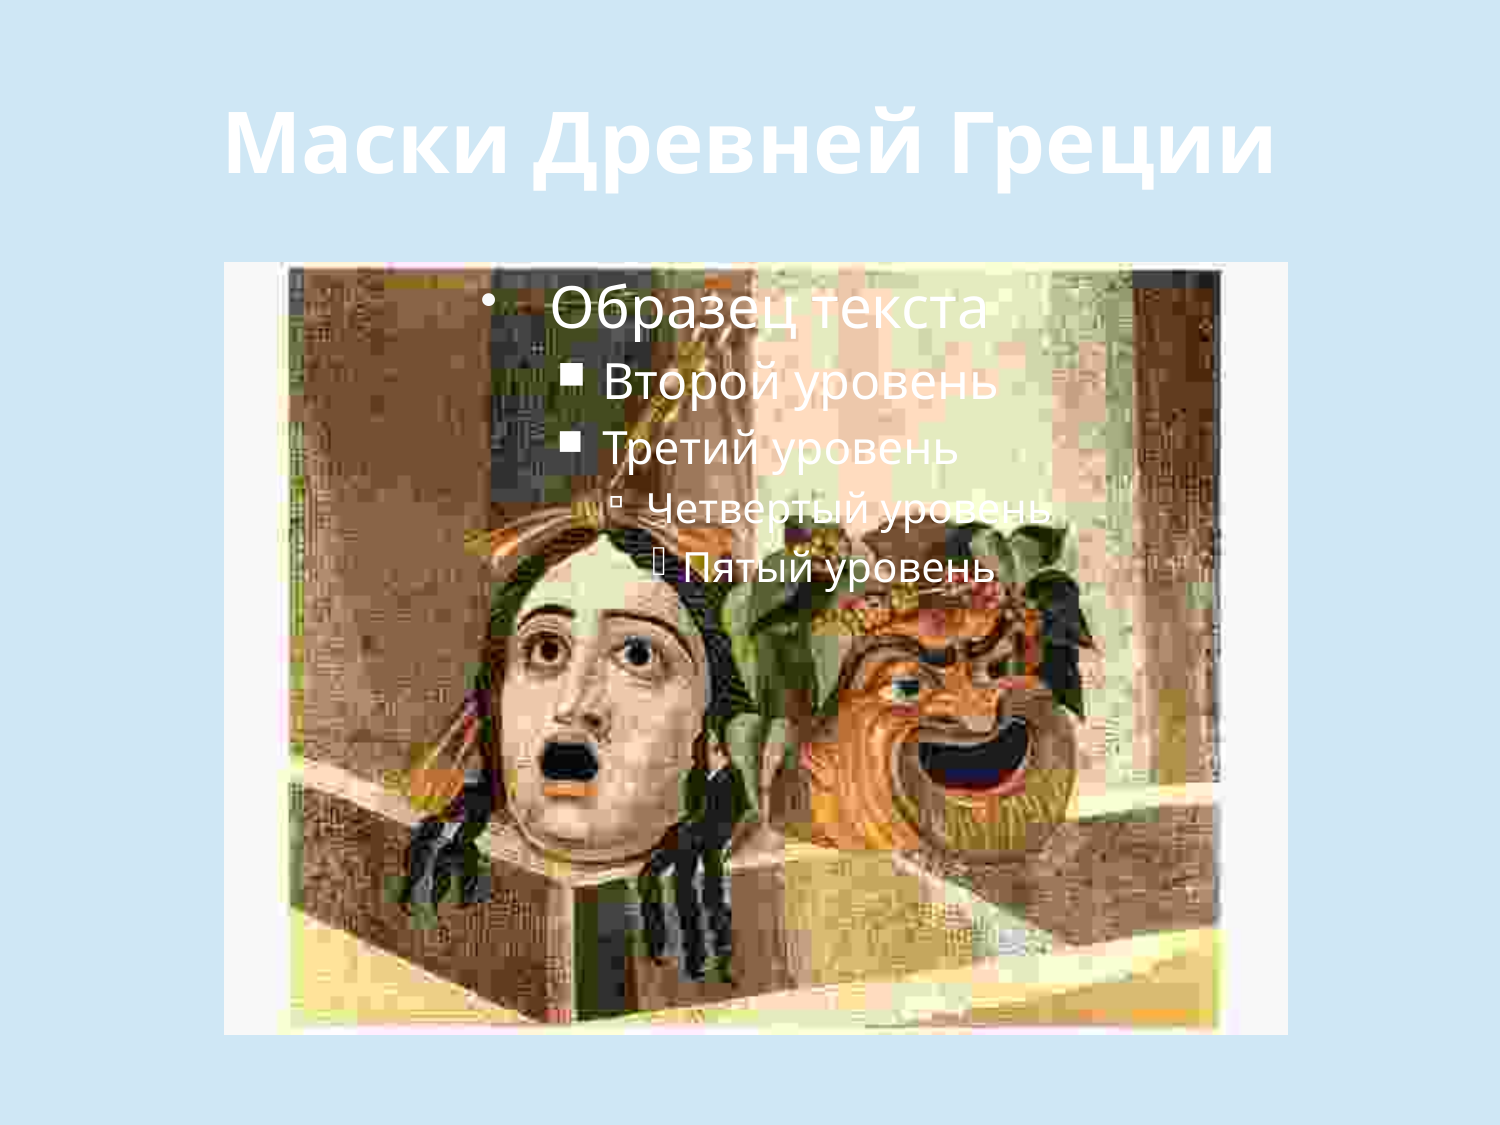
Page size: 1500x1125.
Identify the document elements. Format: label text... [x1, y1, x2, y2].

picture [224, 262, 1288, 1035]
title Маски Древней Греции [75, 45, 1425, 233]
